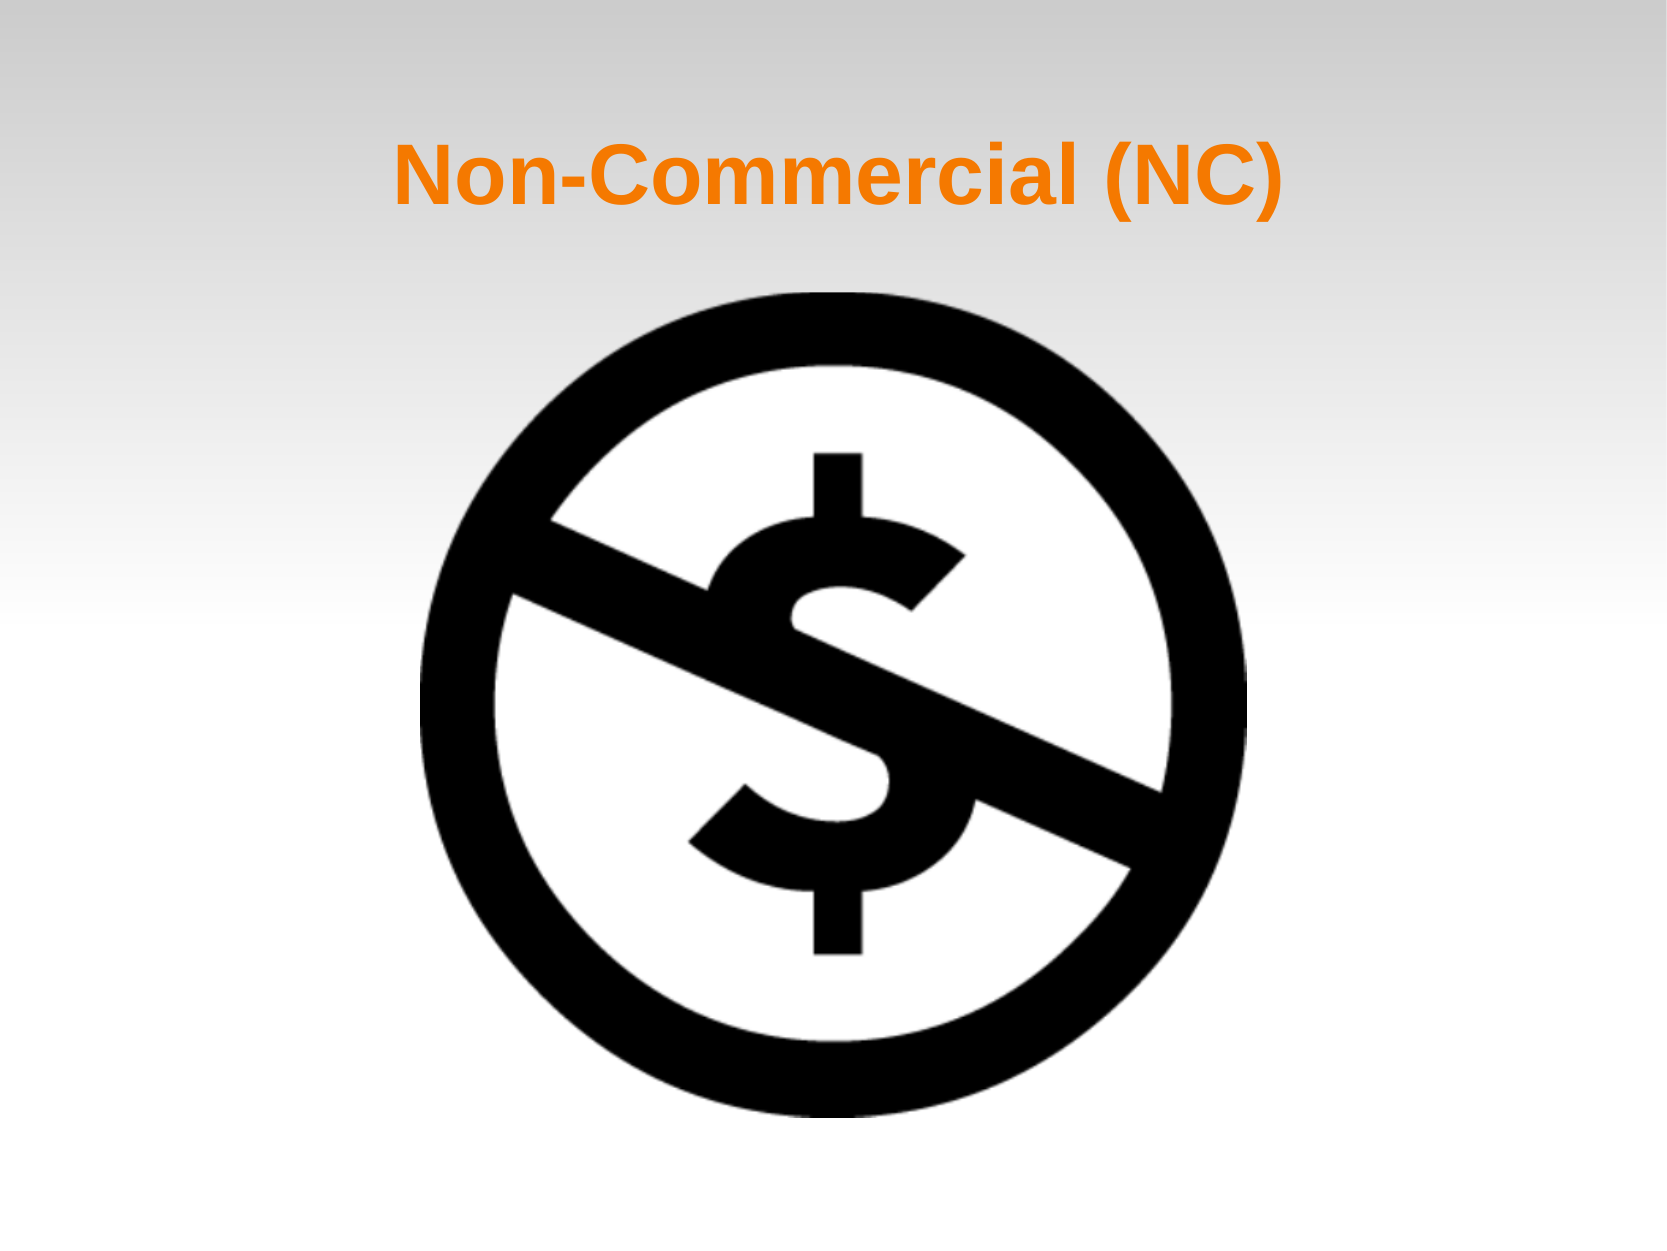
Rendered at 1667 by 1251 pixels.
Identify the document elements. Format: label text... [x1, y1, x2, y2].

title Non-Commercial (NC) [83, 51, 1596, 272]
picture [0, 0, 1667, 1250]
